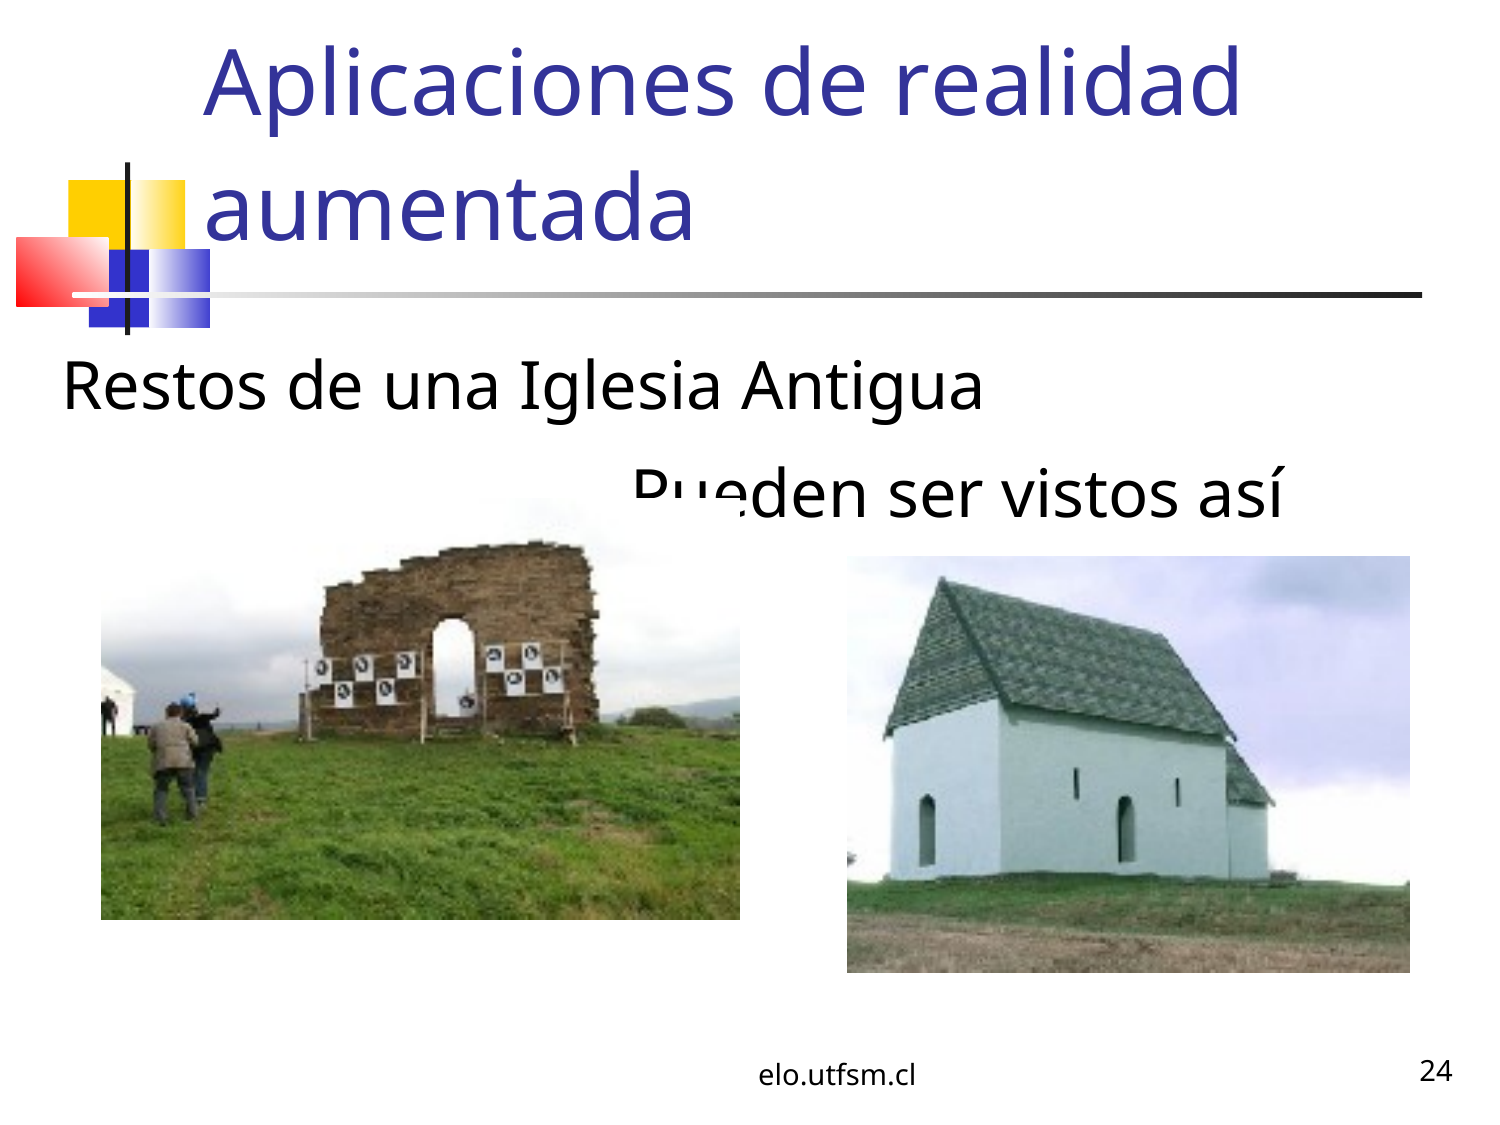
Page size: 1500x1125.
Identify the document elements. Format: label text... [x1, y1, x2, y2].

text_box elo.utfsm.cl [599, 1024, 1075, 1100]
picture [101, 498, 740, 920]
text_box <number> [1155, 1024, 1468, 1100]
list Restos de una Iglesia Antigua Pueden ser vistos así [46, 331, 1469, 1007]
picture [847, 556, 1410, 973]
title Aplicaciones de realidad aumentada [188, 35, 1269, 276]
